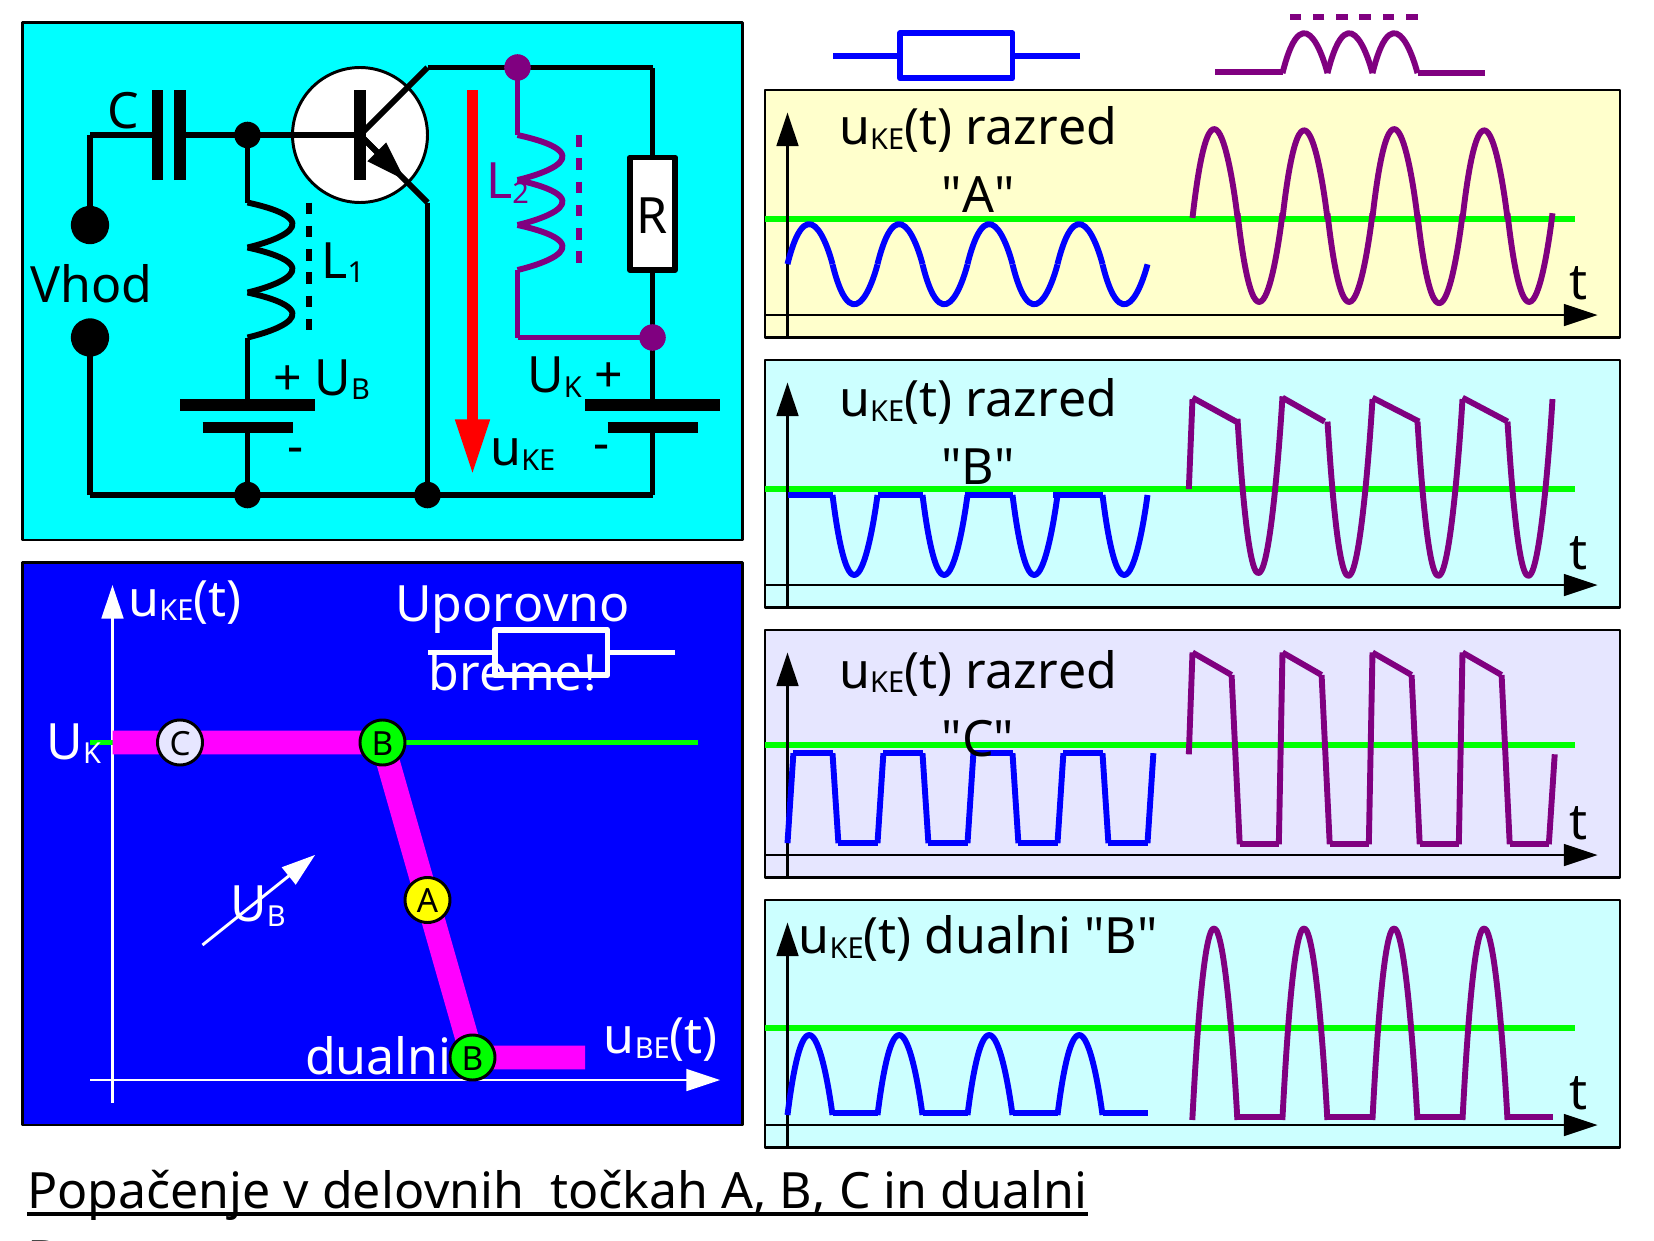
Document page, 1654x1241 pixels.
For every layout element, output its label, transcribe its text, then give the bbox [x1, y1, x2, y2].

text_box [1459, 404, 1509, 486]
text_box [1382, 935, 1407, 1025]
text_box B [360, 720, 406, 766]
text_box A [405, 877, 451, 923]
text_box [1376, 133, 1414, 216]
text_box t [1560, 515, 1596, 577]
text_box UB [225, 868, 287, 924]
text_box [1426, 492, 1452, 571]
text_box [1193, 659, 1231, 742]
text_box [900, 33, 1013, 79]
text_box L1 [309, 225, 377, 302]
text_box [1286, 134, 1324, 216]
text_box L2 [473, 145, 542, 223]
text_box [1464, 659, 1501, 742]
text_box [1329, 748, 1367, 841]
text_box [833, 492, 878, 571]
text_box dualni [299, 1020, 458, 1082]
text_box B [458, 1035, 496, 1081]
text_box uBE(t) [593, 1000, 729, 1078]
text_box [1192, 404, 1239, 486]
text_box [995, 222, 1073, 301]
text_box t [1560, 785, 1596, 847]
text_box UB [225, 878, 291, 946]
text_box uKE(t) dualni "B" [798, 900, 1159, 978]
text_box [1202, 935, 1227, 1025]
text_box [1419, 748, 1457, 841]
text_box C [90, 74, 158, 135]
text_box R [630, 157, 676, 271]
text_box [789, 900, 1621, 1148]
text_box [765, 222, 786, 314]
text_box [1235, 1031, 1284, 1114]
text_box [765, 1031, 786, 1124]
text_box uKE(t) [117, 562, 253, 640]
text_box [765, 586, 786, 608]
text_box [1472, 935, 1497, 1025]
text_box [1422, 222, 1458, 299]
text_box [114, 755, 449, 1079]
text_box uKE(t) razred "C" [798, 634, 1159, 712]
text_box [1336, 492, 1362, 571]
text_box [1512, 222, 1548, 298]
text_box [765, 630, 1621, 878]
text_box [765, 1126, 786, 1148]
text_box [1279, 404, 1329, 486]
text_box [1239, 748, 1277, 841]
text_box [815, 222, 893, 301]
text_box C [157, 720, 203, 766]
text_box [765, 856, 786, 878]
text_box UK + - [519, 339, 632, 477]
text_box [1292, 935, 1317, 1025]
text_box [765, 316, 786, 338]
text_box [1516, 492, 1542, 571]
text_box Uporovno breme! [310, 568, 716, 629]
text_box [765, 748, 786, 854]
text_box Vhod [23, 248, 159, 310]
text_box [789, 222, 803, 245]
text_box [1196, 133, 1234, 216]
text_box [1415, 1031, 1464, 1114]
text_box [1369, 404, 1419, 486]
text_box [1013, 492, 1053, 571]
text_box UK [41, 705, 107, 783]
text_box t [1560, 1055, 1596, 1117]
text_box uKE(t) razred "B" [798, 362, 1159, 440]
text_box [1242, 222, 1278, 298]
text_box + UB - [265, 341, 378, 479]
text_box [923, 492, 965, 571]
text_box [1284, 659, 1321, 742]
text_box [905, 222, 983, 301]
text_box uKE(t) razred "A" [798, 91, 1159, 169]
text_box uKE [489, 412, 557, 490]
text_box [1246, 492, 1271, 568]
text_box [22, 22, 743, 541]
text_box [765, 90, 1621, 338]
text_box [1374, 659, 1411, 742]
text_box Popačenje v delovnih točkah A, B, C in dualni B [27, 1154, 1126, 1216]
text_box [1466, 134, 1504, 216]
text_box [1332, 222, 1368, 298]
text_box [765, 492, 786, 584]
text_box [765, 900, 798, 1025]
text_box [22, 562, 743, 1126]
text_box [789, 748, 970, 840]
text_box [765, 360, 1621, 608]
text_box t [1560, 245, 1596, 307]
text_box [1325, 1031, 1374, 1114]
